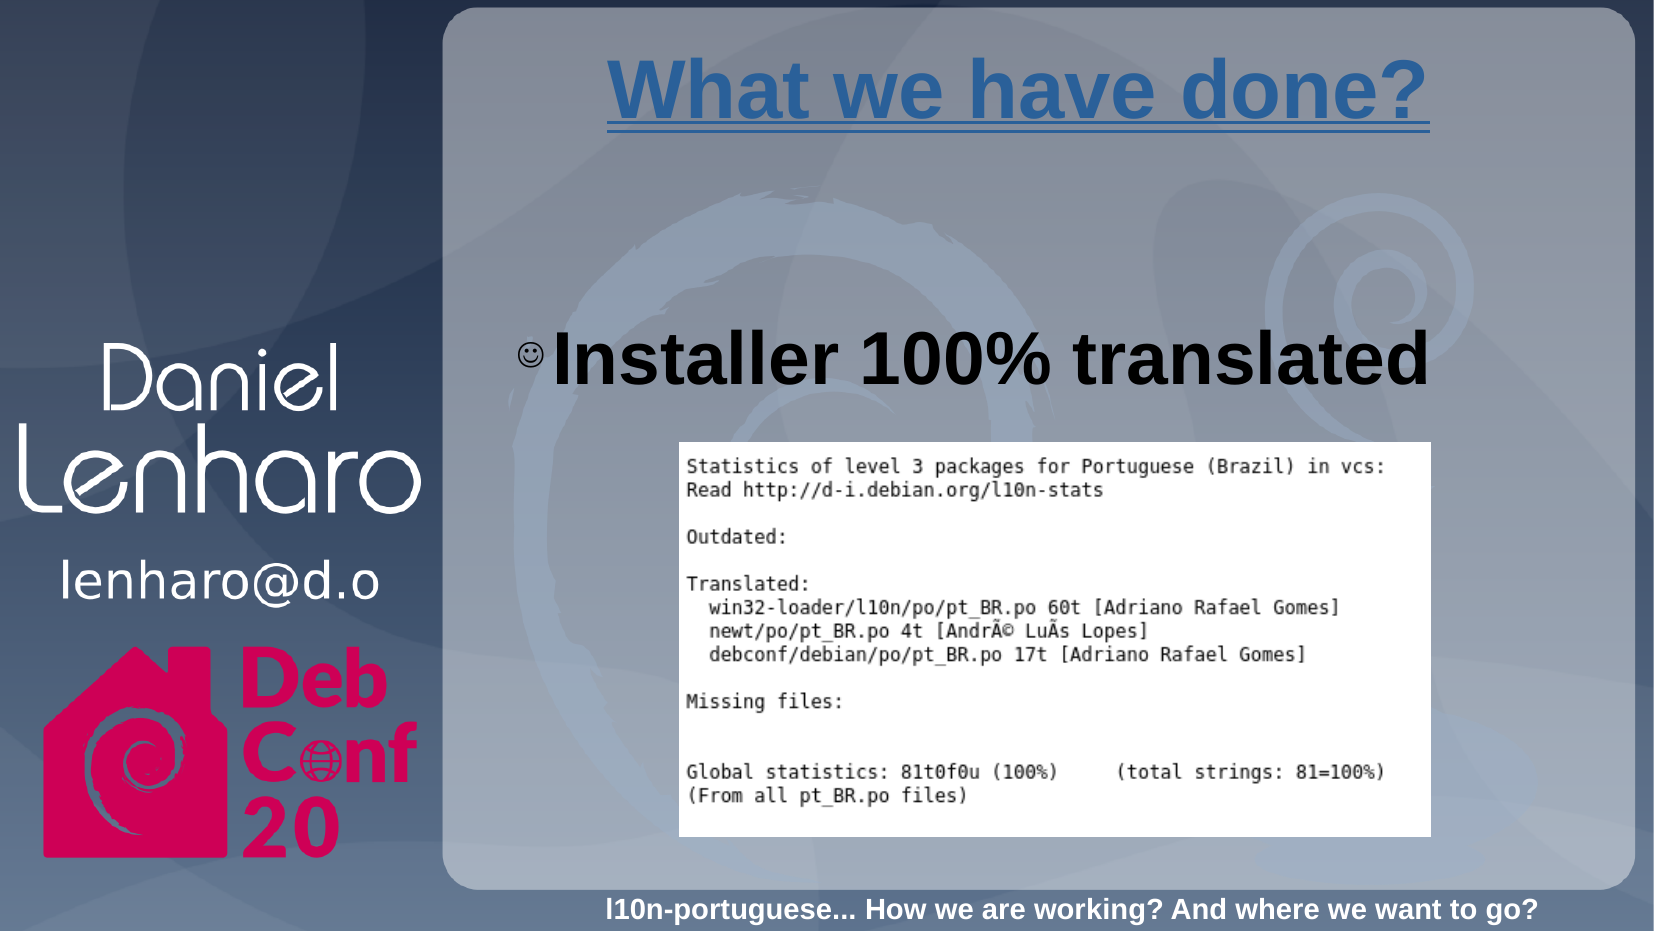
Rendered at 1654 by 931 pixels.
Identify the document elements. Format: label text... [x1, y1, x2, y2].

text_box l10n-portuguese... How we are working? And where we want to go? [590, 885, 1654, 931]
picture [0, 0, 1654, 931]
text_box Installer 100% translated [501, 309, 1595, 780]
title What we have done? [501, 11, 1536, 167]
